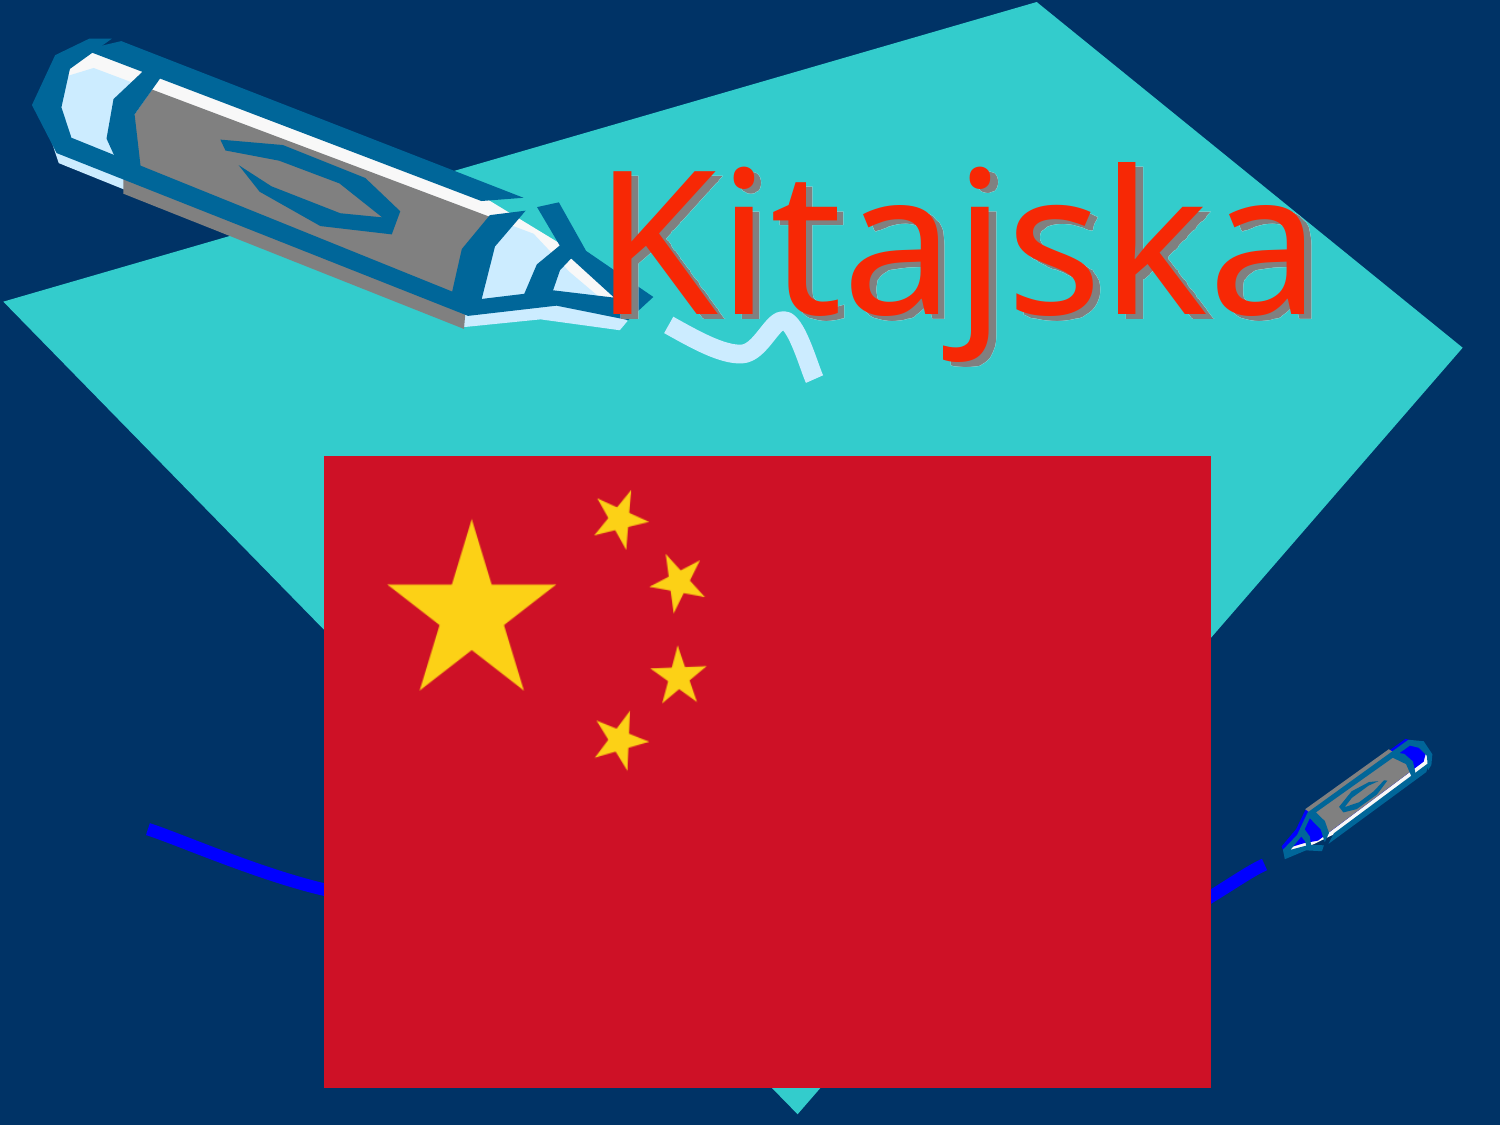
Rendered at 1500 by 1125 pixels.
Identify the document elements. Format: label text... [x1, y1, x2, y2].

picture [324, 456, 1211, 1088]
title Kitajska [112, 42, 1388, 362]
